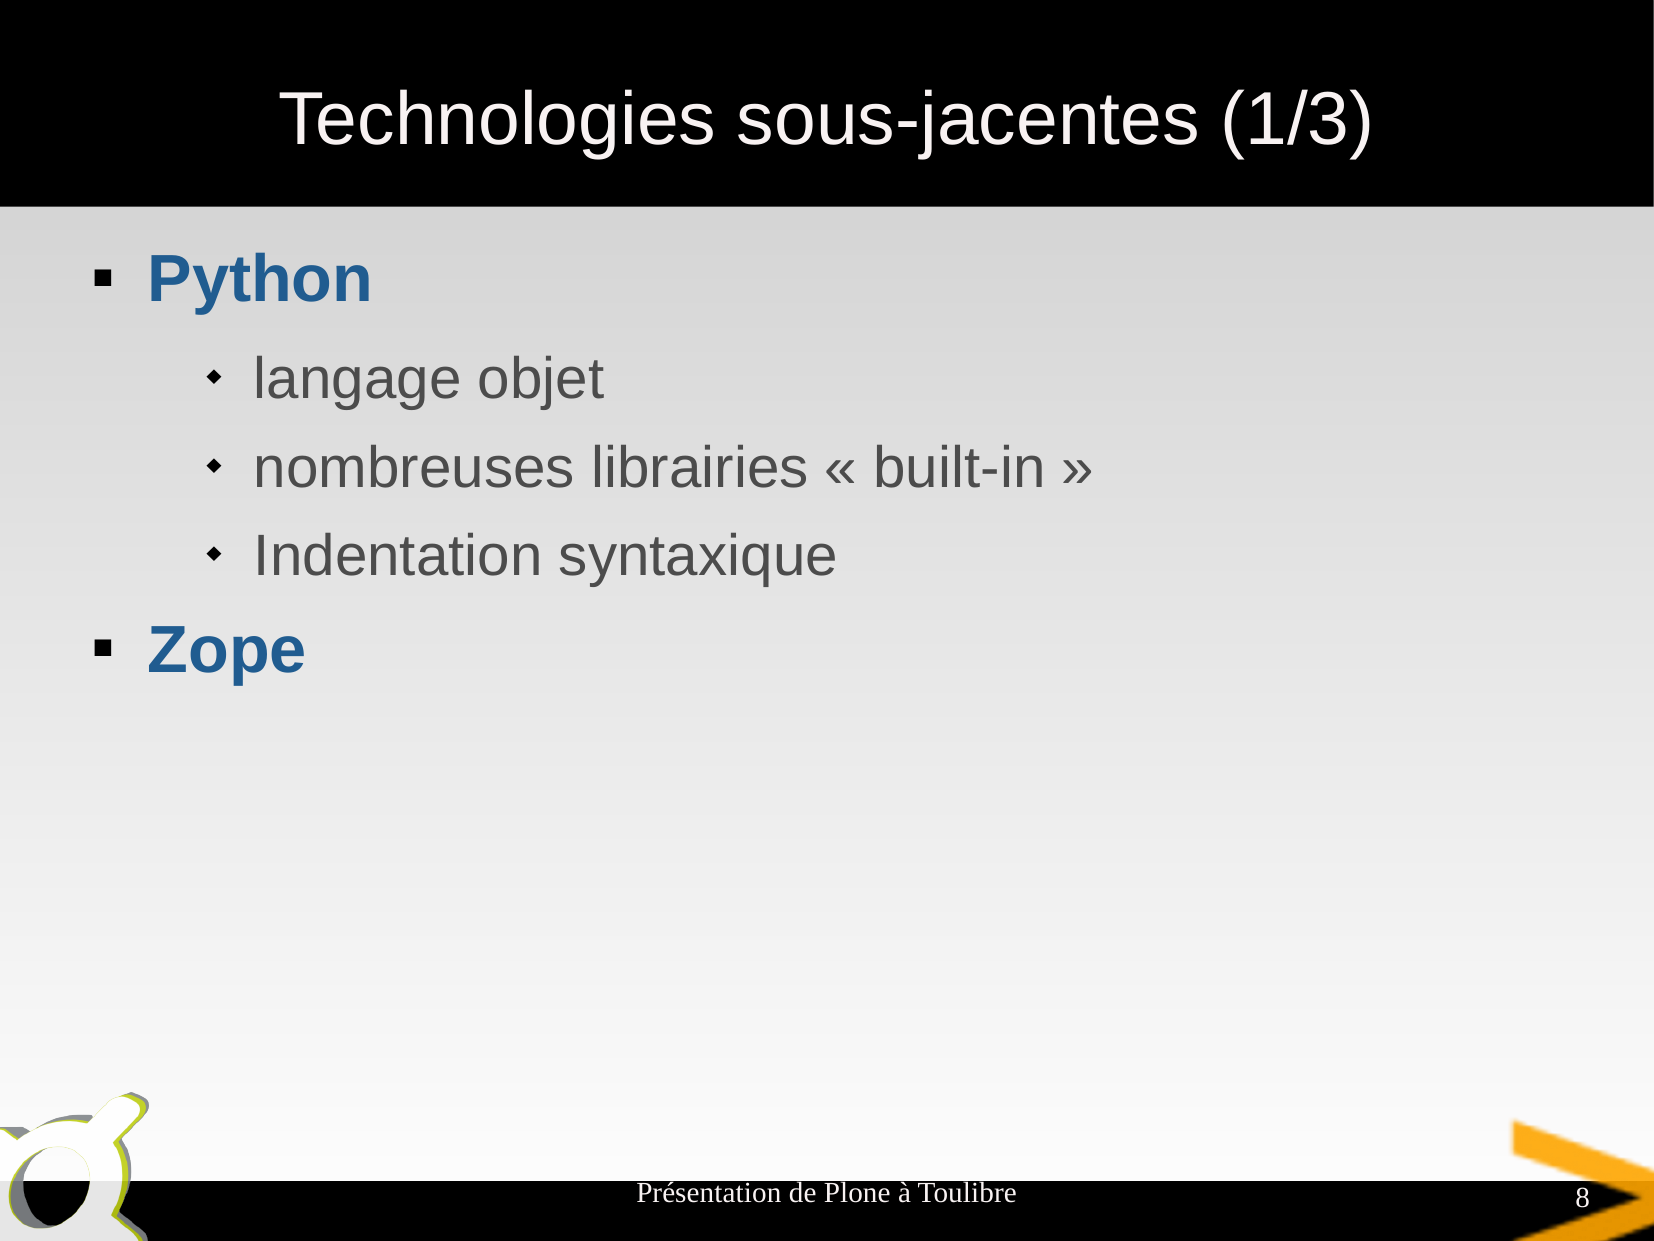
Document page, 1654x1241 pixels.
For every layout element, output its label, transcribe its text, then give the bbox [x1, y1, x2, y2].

list Python langage objet nombreuses librairies « built-in » Indentation syntaxique Zope [76, 241, 1565, 1061]
picture [0, 1181, 149, 1241]
picture [1505, 1181, 1654, 1241]
title Technologies sous-jacentes (1/3) [177, 29, 1477, 207]
